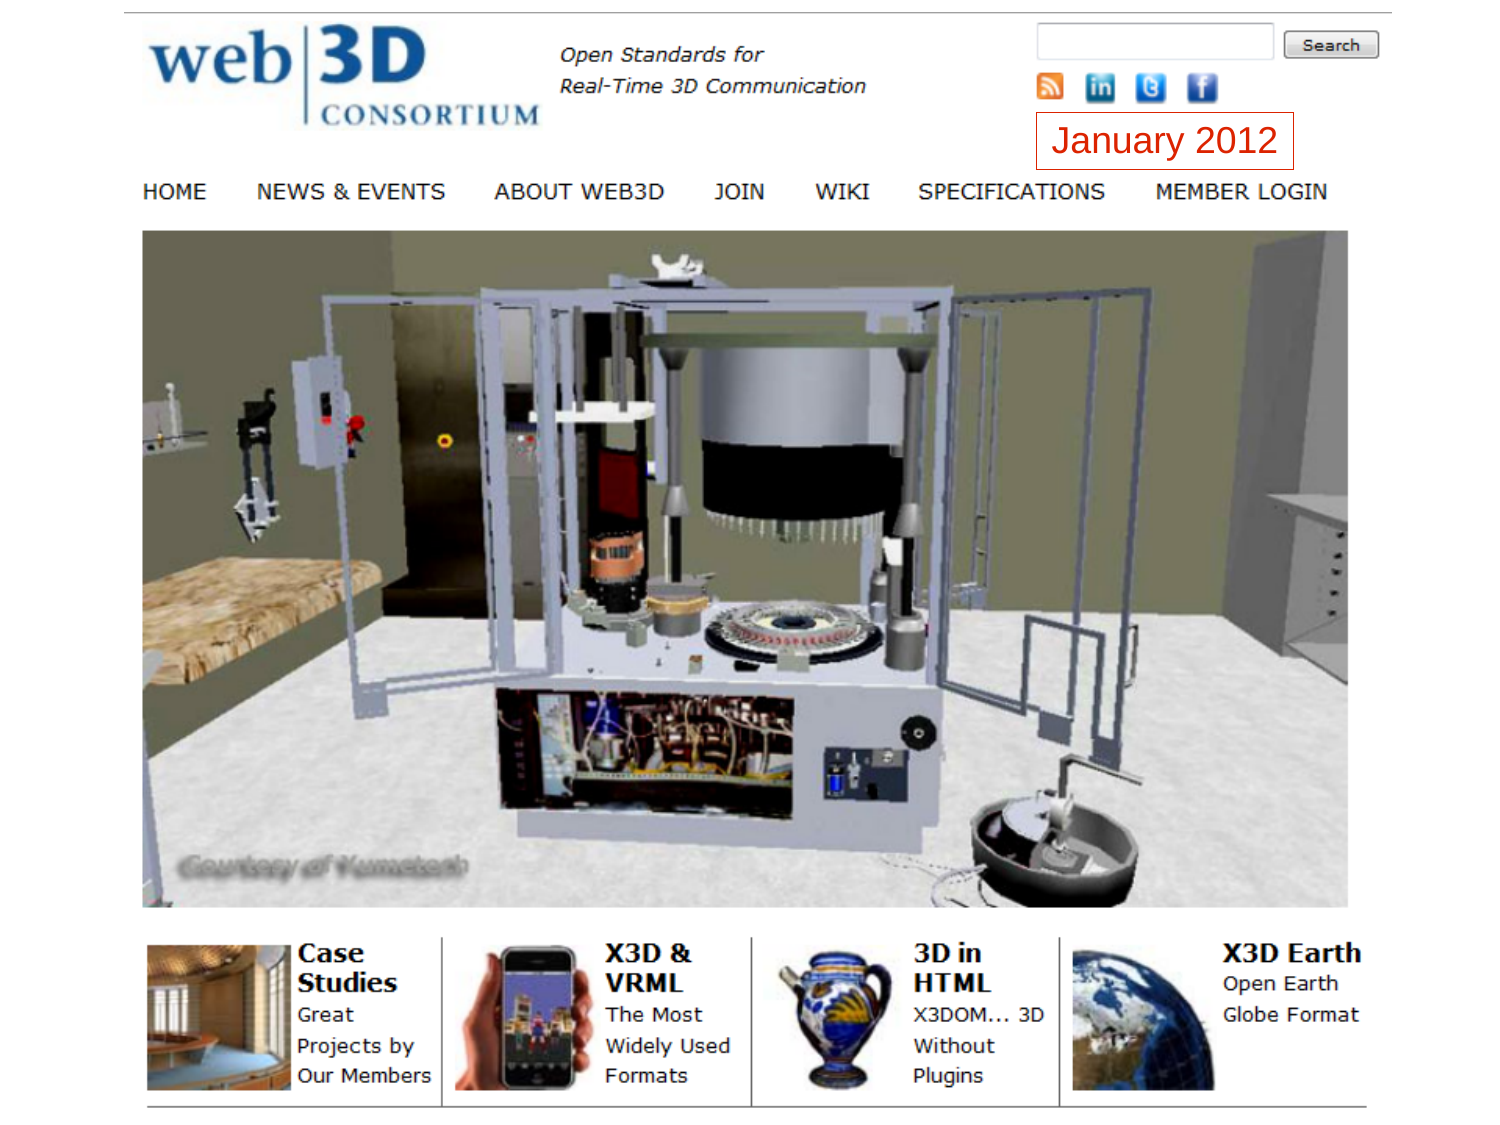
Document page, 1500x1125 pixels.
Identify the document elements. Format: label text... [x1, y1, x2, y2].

picture [124, 12, 1392, 1122]
text_box January 2012 [1036, 112, 1293, 170]
